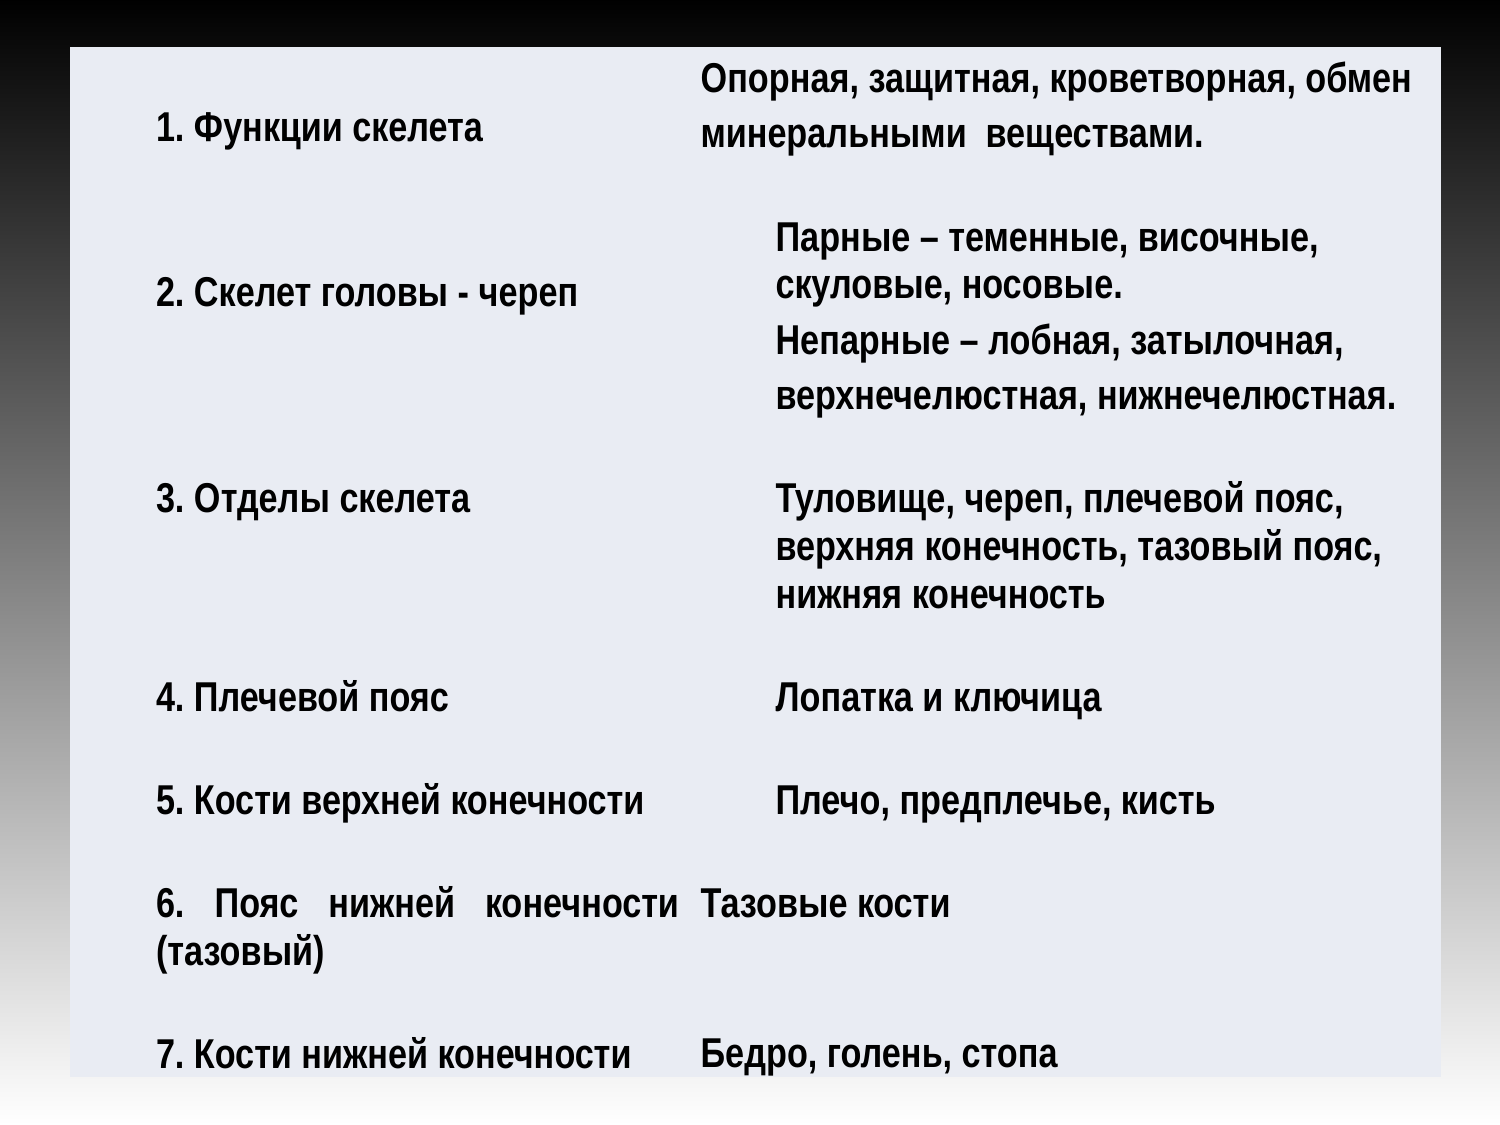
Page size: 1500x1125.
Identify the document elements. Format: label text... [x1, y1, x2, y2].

table_cell 3. Отделы скелета [70, 418, 690, 617]
table_header 1. Функции скелета [70, 47, 690, 157]
table_cell Лопатка и ключица [690, 617, 1441, 720]
table_cell 2. Скелет головы - череп [70, 157, 690, 418]
table_cell Туловище, череп, плечевой пояс, верхняя конечность, тазовый пояс, нижняя конечность [690, 418, 1441, 617]
table_cell Плечо, предплечье, кисть [690, 720, 1441, 823]
table_cell 6. Пояс нижней конечности (тазовый) [70, 823, 690, 974]
table_cell 7. Кости нижней конечности [70, 974, 690, 1077]
table_header Опорная, защитная, кроветворная, обмен минеральными веществами. [690, 47, 1441, 157]
table_cell 5. Кости верхней конечности [70, 720, 690, 823]
table_cell 4. Плечевой пояс [70, 617, 690, 720]
table_cell Тазовые кости [690, 823, 1441, 974]
table_cell Парные – теменные, височные, скуловые, носовые. Непарные – лобная, затылочная, верхнечелюстная, нижнечелюстная. [690, 157, 1441, 418]
table_cell Бедро, голень, стопа [690, 974, 1441, 1077]
